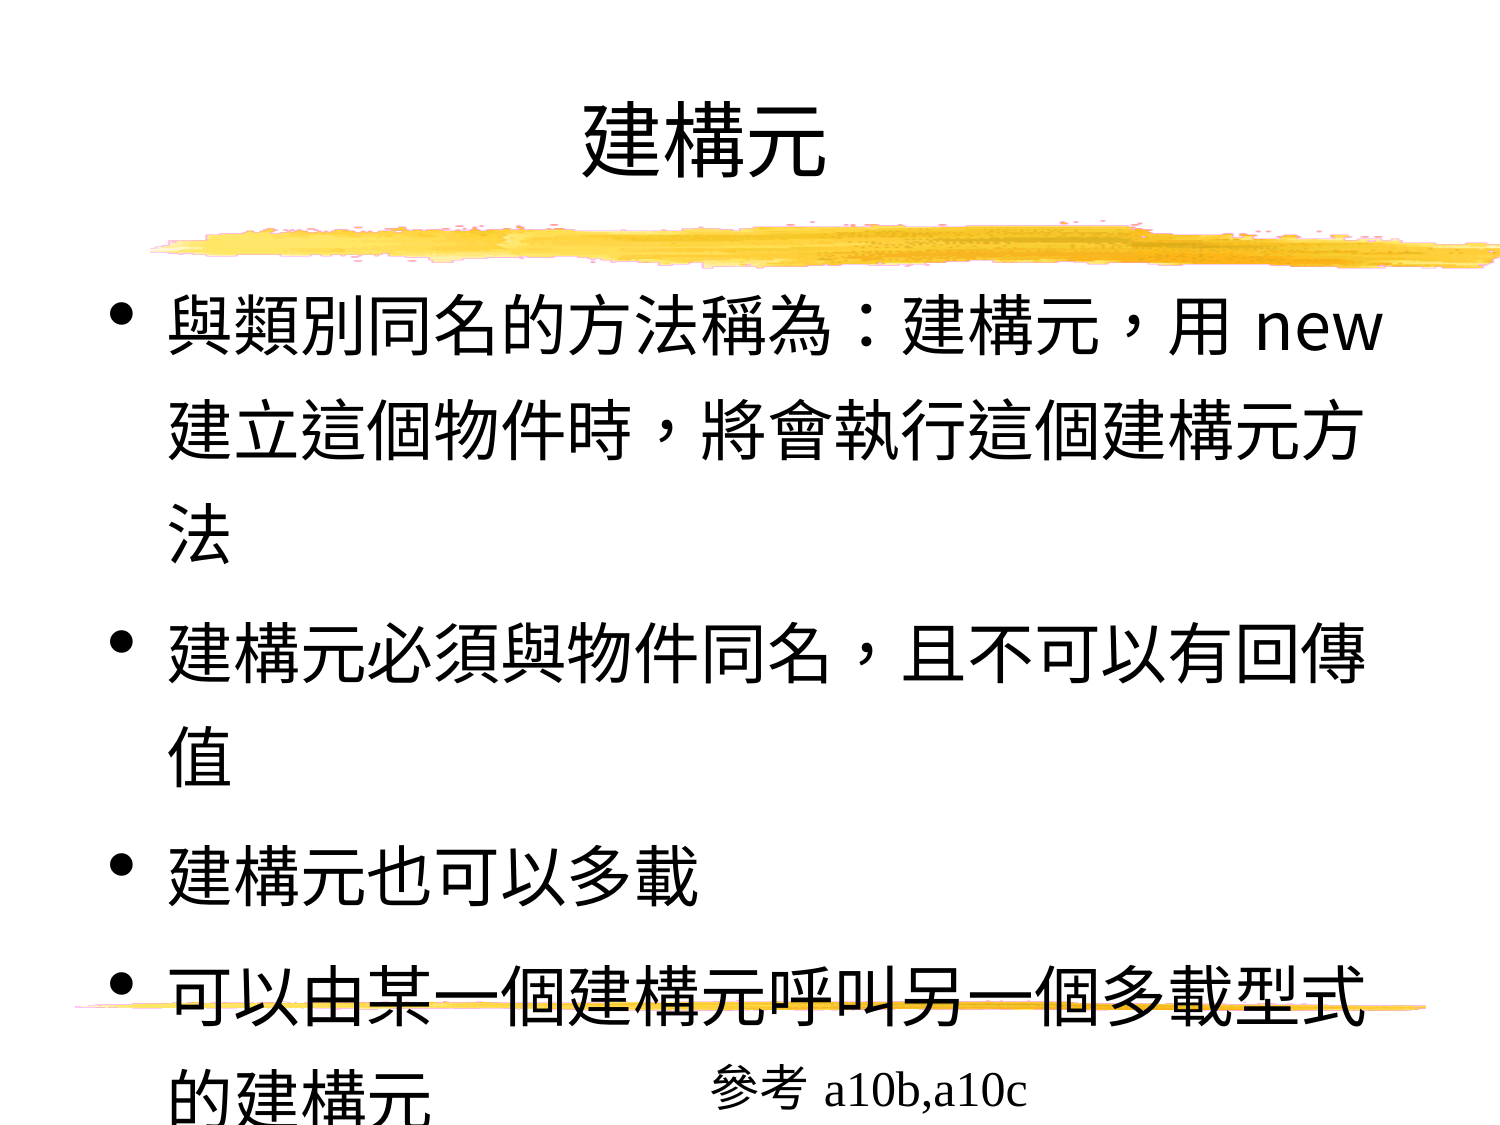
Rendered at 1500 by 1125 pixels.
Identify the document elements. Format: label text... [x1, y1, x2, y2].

picture [1386, 999, 1426, 1013]
title 建構元 [66, 35, 1342, 225]
text_box 參考a10b,a10c [709, 1042, 1026, 1105]
list 與類別同名的方法稱為：建構元，用new建立這個物件時，將會執行這個建構元方法 建構元必須與物件同名，且不可以有回傳值 建構元也可以多載 可以由某一個建構元呼叫另一個多載型式的建構元 沒有建構元時，會呼叫內定的建構元（不做任何事） [110, 265, 1386, 1077]
picture [75, 999, 110, 1013]
picture [150, 215, 1500, 279]
